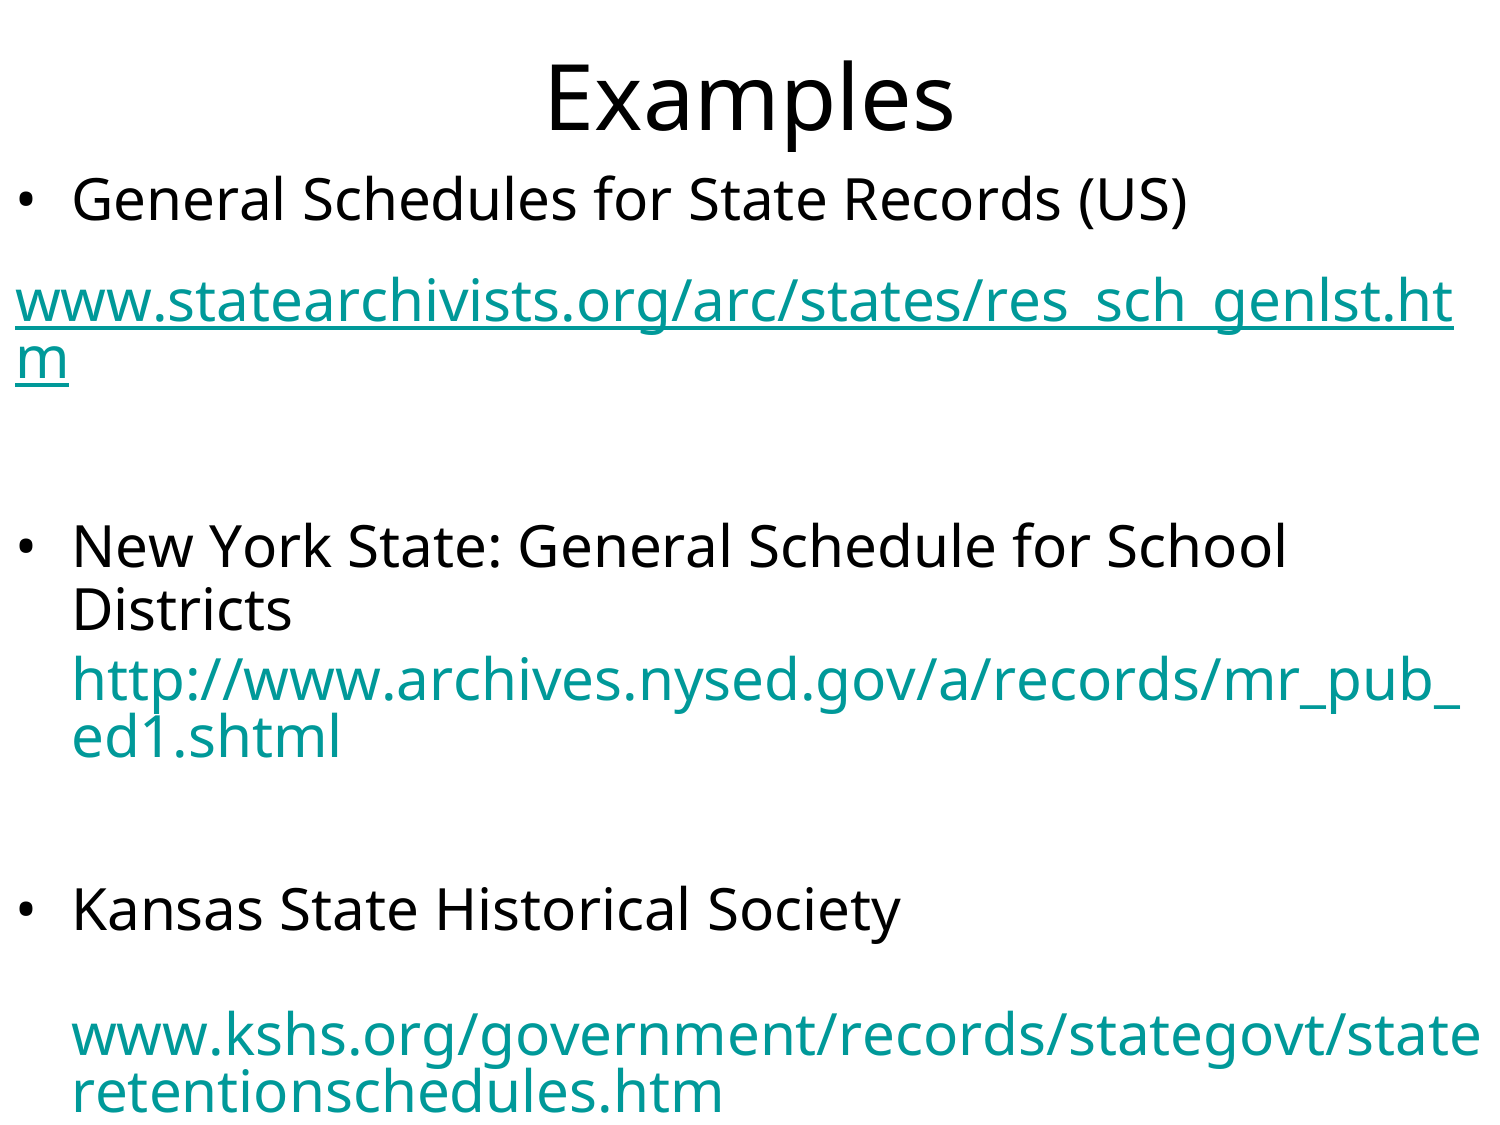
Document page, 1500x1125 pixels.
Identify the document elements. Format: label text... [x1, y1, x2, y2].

list General Schedules for State Records (US) www.statearchivists.org/arc/states/res_sch_genlst.htm New York State: General Schedule for School Districts http://www.archives.nysed.gov/a/records/mr_pub_ed1.shtml Kansas State Historical Society www.kshs.org/government/records/stategovt/stateretentionschedules.htm [0, 162, 1500, 1063]
title Examples [112, 0, 1388, 162]
